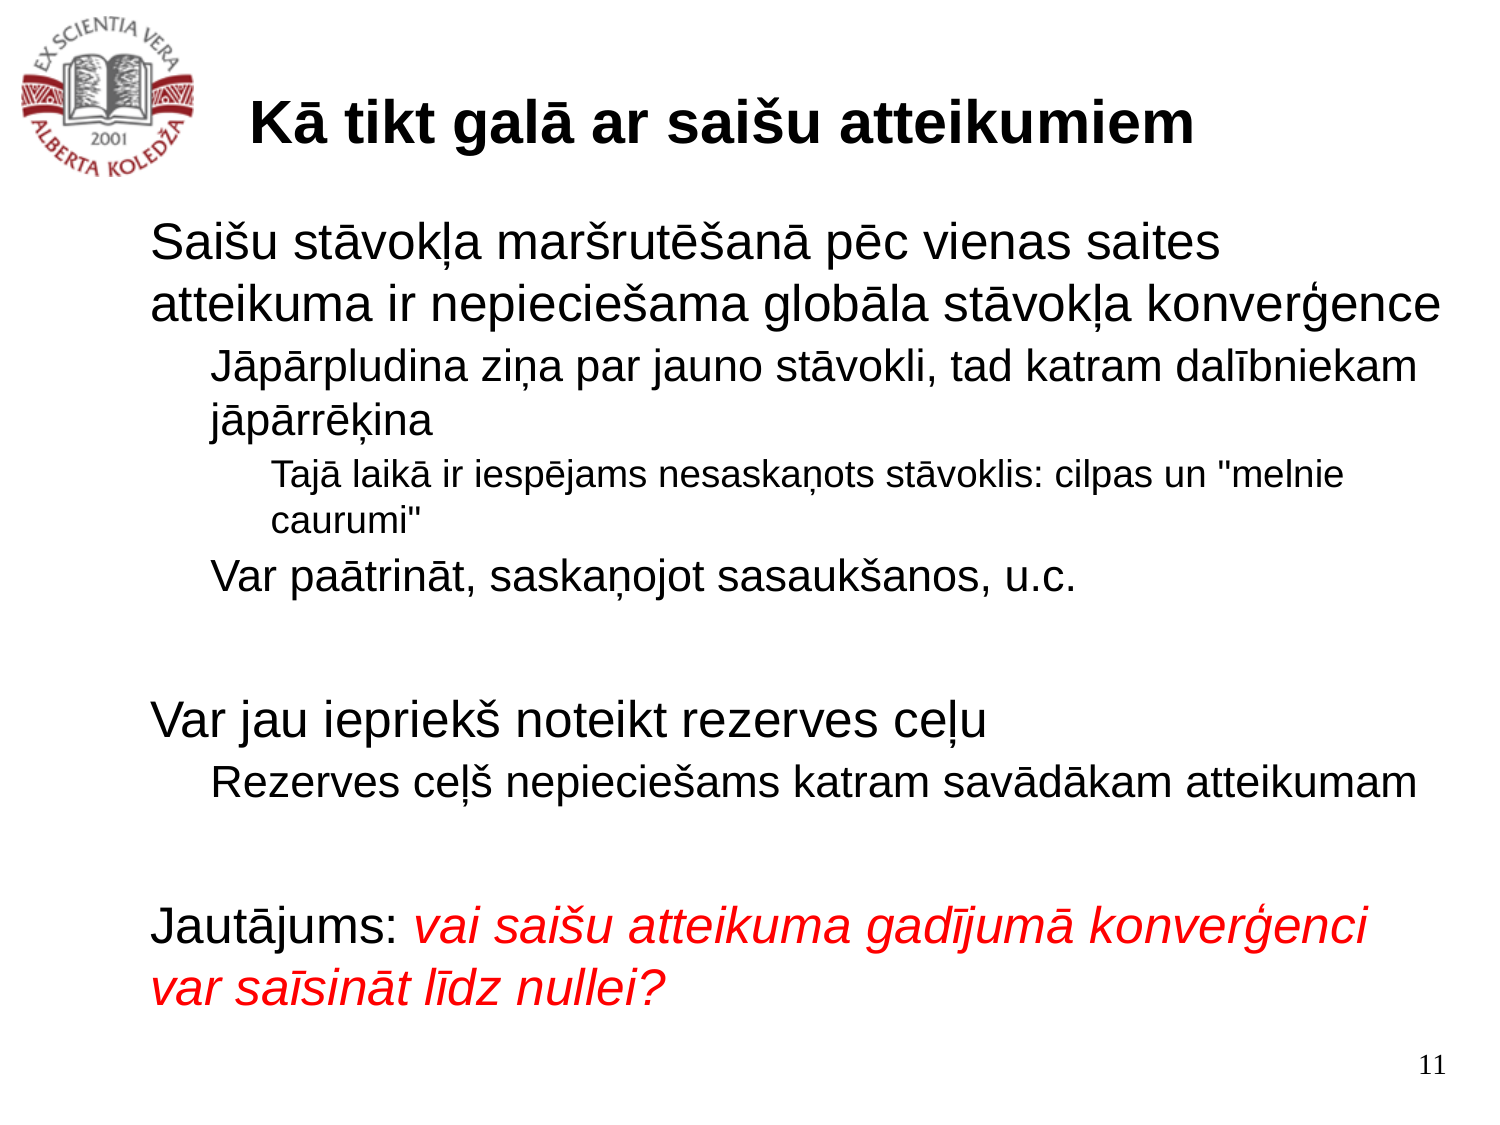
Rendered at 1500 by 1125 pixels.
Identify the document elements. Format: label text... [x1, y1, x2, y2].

picture [21, 16, 194, 177]
list Saišu stāvokļa maršrutēšanā pēc vienas saites atteikuma ir nepieciešama globāla stāvokļa konverģence Jāpārpludina ziņa par jauno stāvokli, tad katram dalībniekam jāpārrēķina Tajā laikā ir iespējams nesaskaņots stāvoklis: cilpas un "melnie caurumi" Var paātrināt, saskaņojot sasaukšanos, u.c. Var jau iepriekš noteikt rezerves ceļu Rezerves ceļš nepieciešams katram savādākam atteikumam Jautājums: vai saišu atteikuma gadījumā konverģenci var saīsināt līdz nullei? [74, 200, 1463, 1101]
text_box <skaitlis> [1312, 1037, 1463, 1101]
title Kā tikt galā ar saišu atteikumiem [50, 62, 1374, 175]
